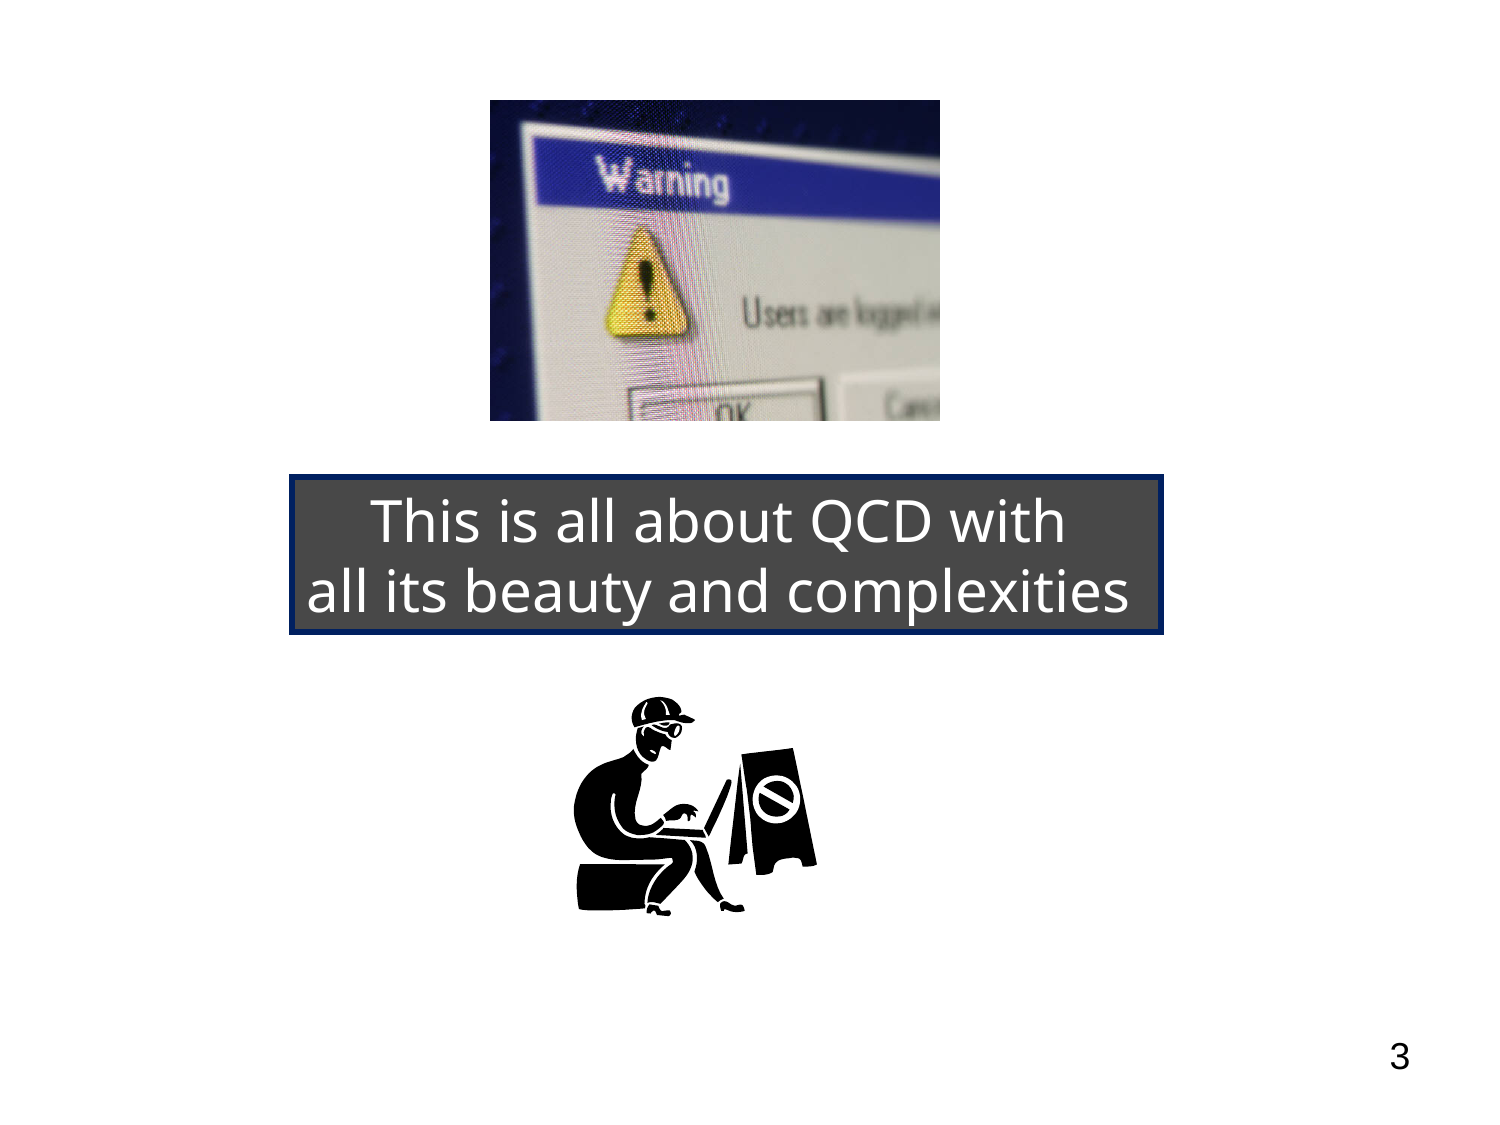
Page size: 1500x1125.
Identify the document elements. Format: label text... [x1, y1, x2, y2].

picture [572, 696, 817, 917]
picture [490, 100, 940, 421]
text_box This is all about QCD with all its beauty and complexities [291, 476, 1161, 633]
text_box <number> [1074, 1024, 1426, 1103]
